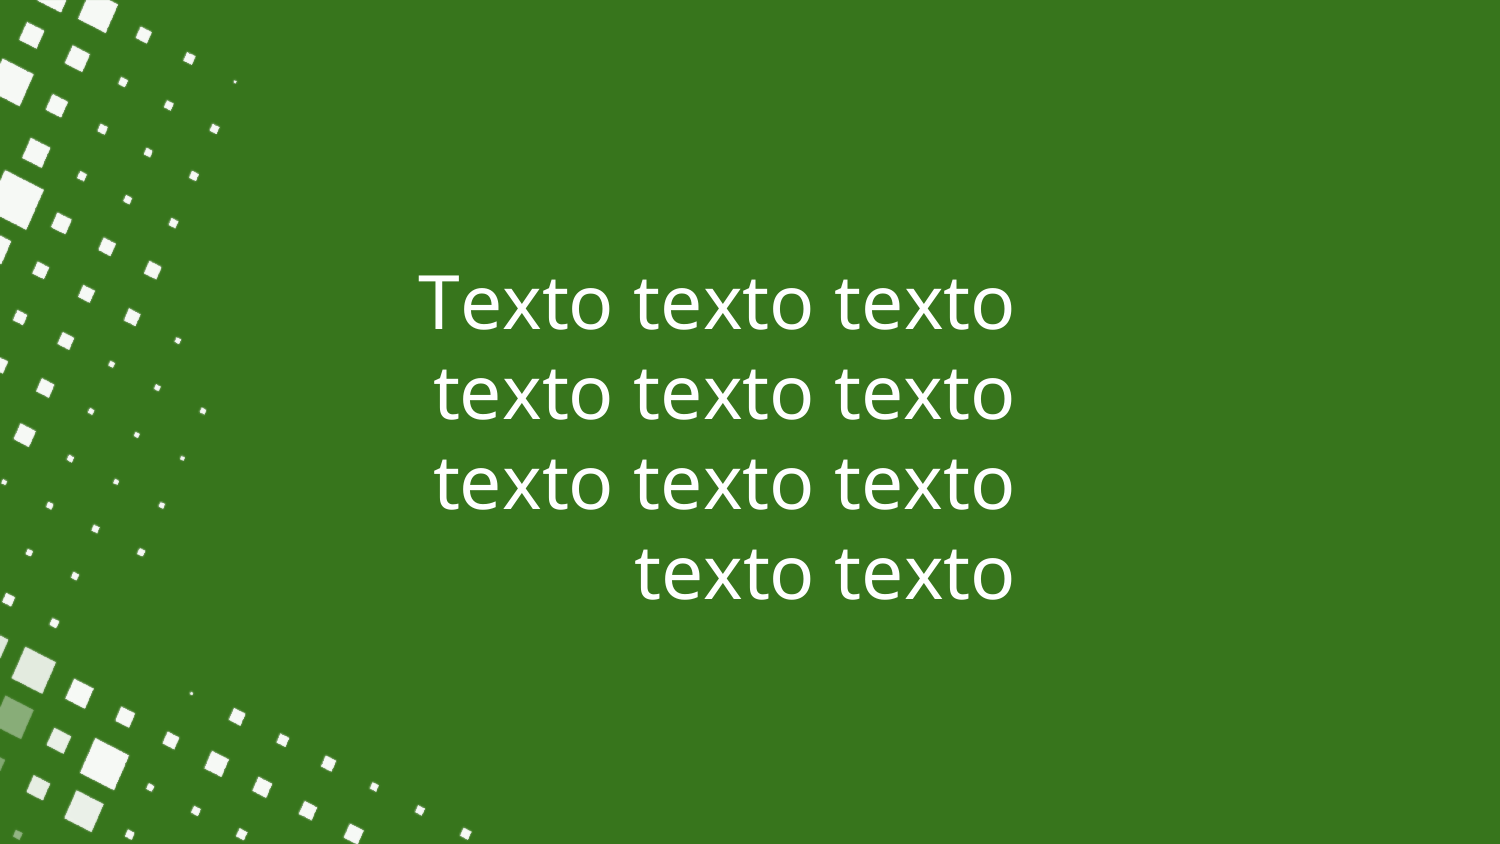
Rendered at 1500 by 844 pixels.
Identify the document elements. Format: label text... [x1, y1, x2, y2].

text_box Texto texto texto texto texto texto texto texto texto texto texto [403, 239, 1218, 542]
picture [0, 0, 1500, 844]
